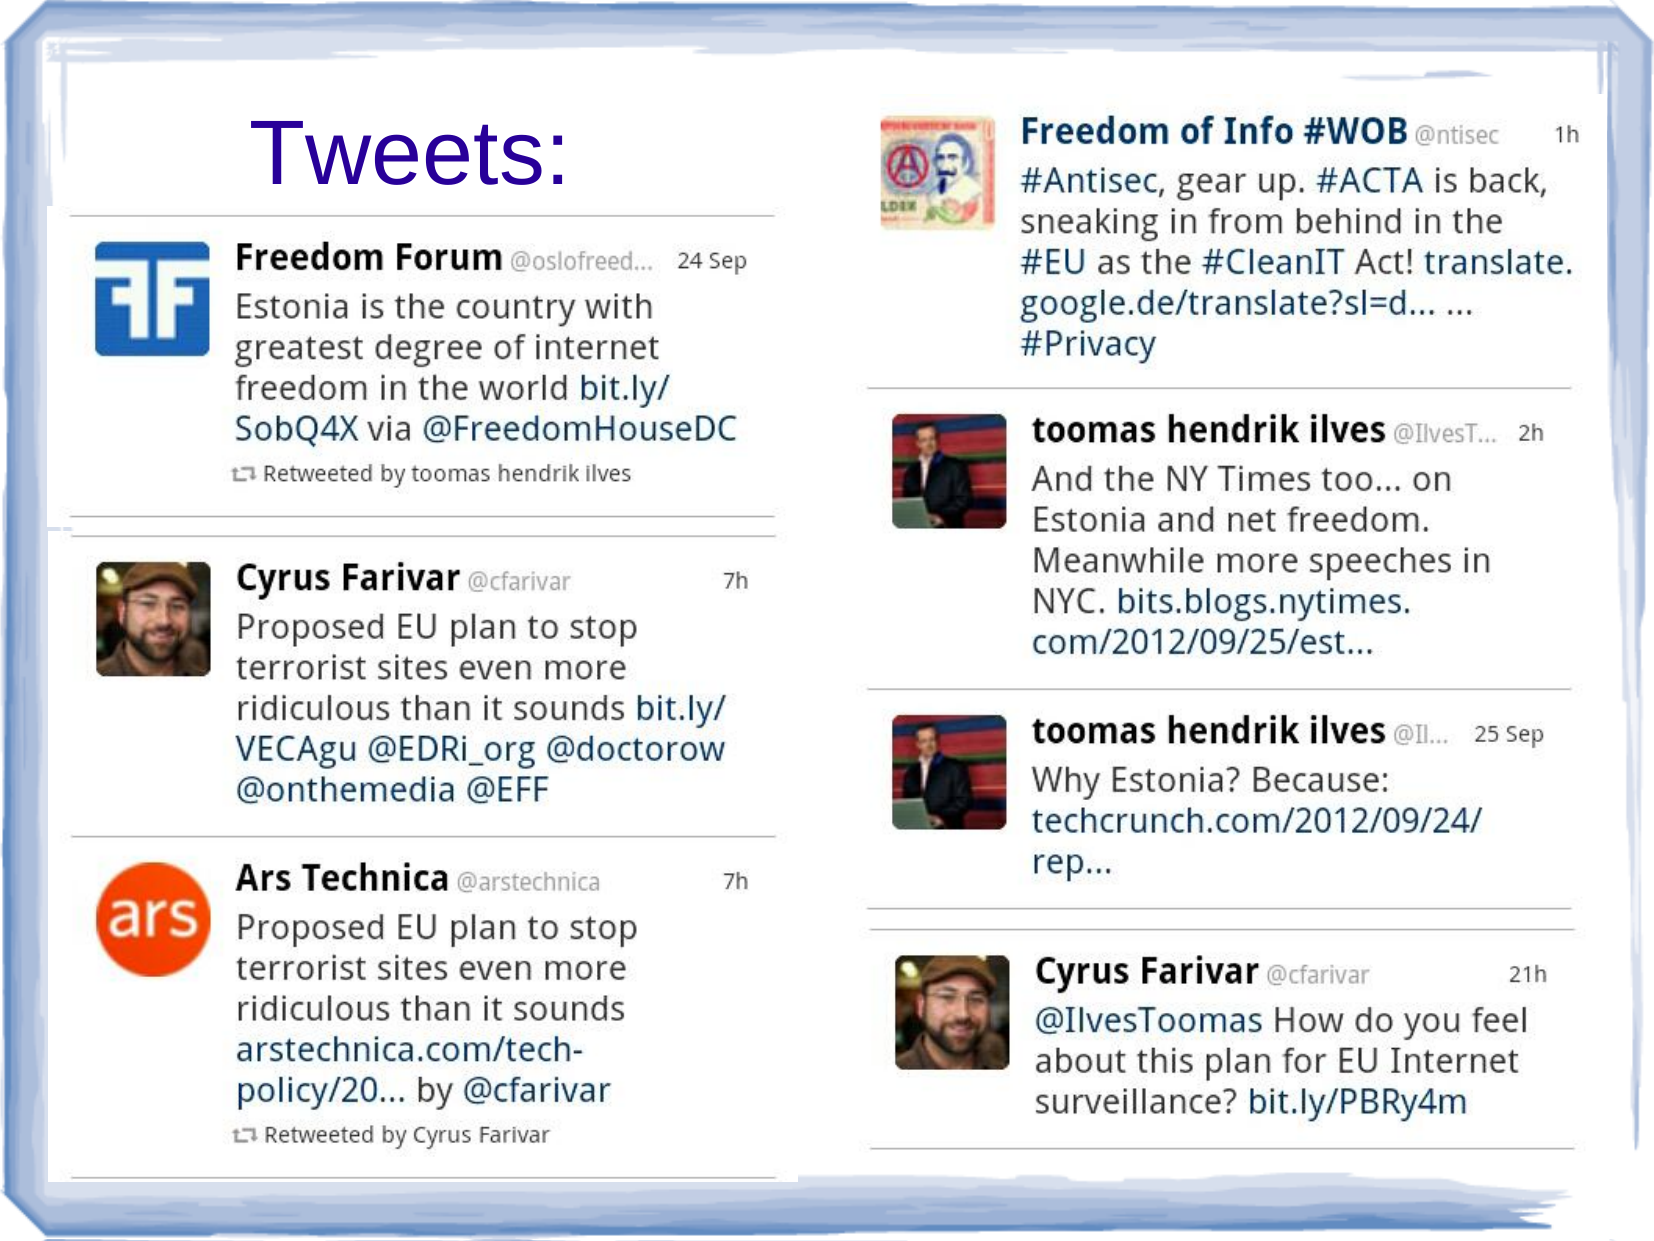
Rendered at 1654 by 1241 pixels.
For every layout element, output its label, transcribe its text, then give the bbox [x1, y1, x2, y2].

picture [0, 0, 1654, 1241]
title Tweets: [82, 49, 739, 206]
